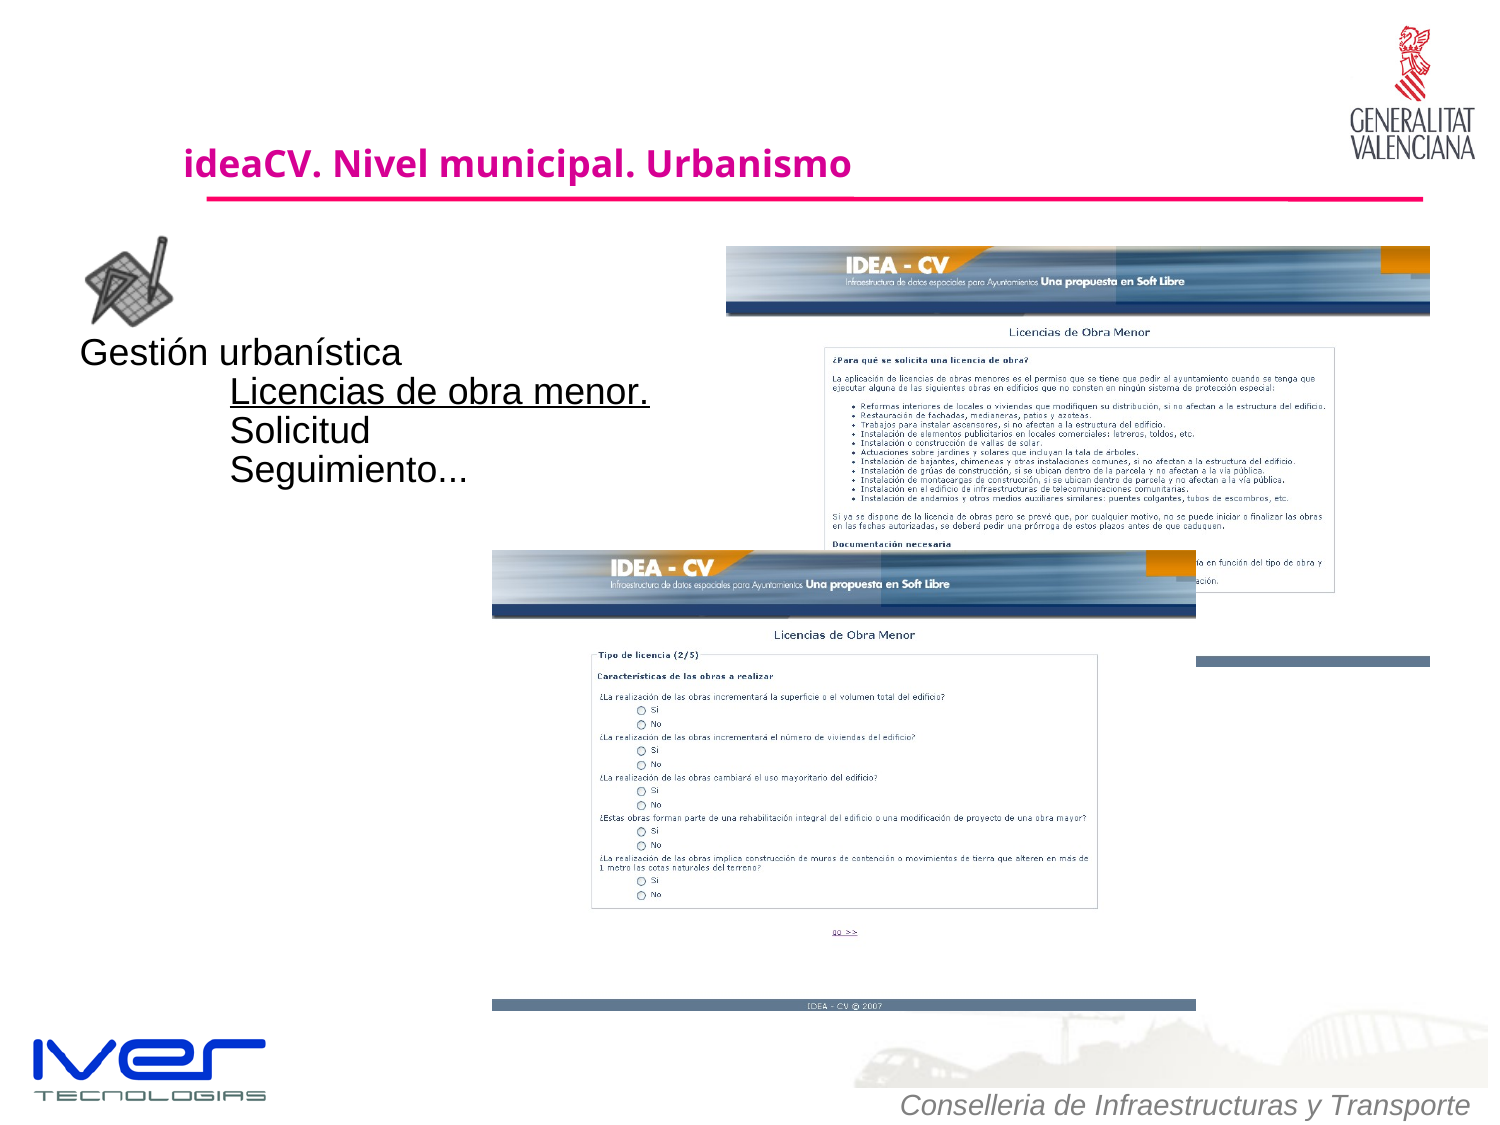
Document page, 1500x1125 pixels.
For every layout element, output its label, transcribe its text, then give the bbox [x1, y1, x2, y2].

picture [1349, 24, 1476, 160]
text_box Gestión urbanística Licencias de obra menor. Solicitud Seguimiento... [64, 326, 685, 498]
picture [29, 1033, 266, 1113]
text_box ideaCV. Nivel municipal. Urbanismo [168, 123, 868, 197]
picture [492, 246, 1488, 1088]
picture [82, 234, 176, 329]
